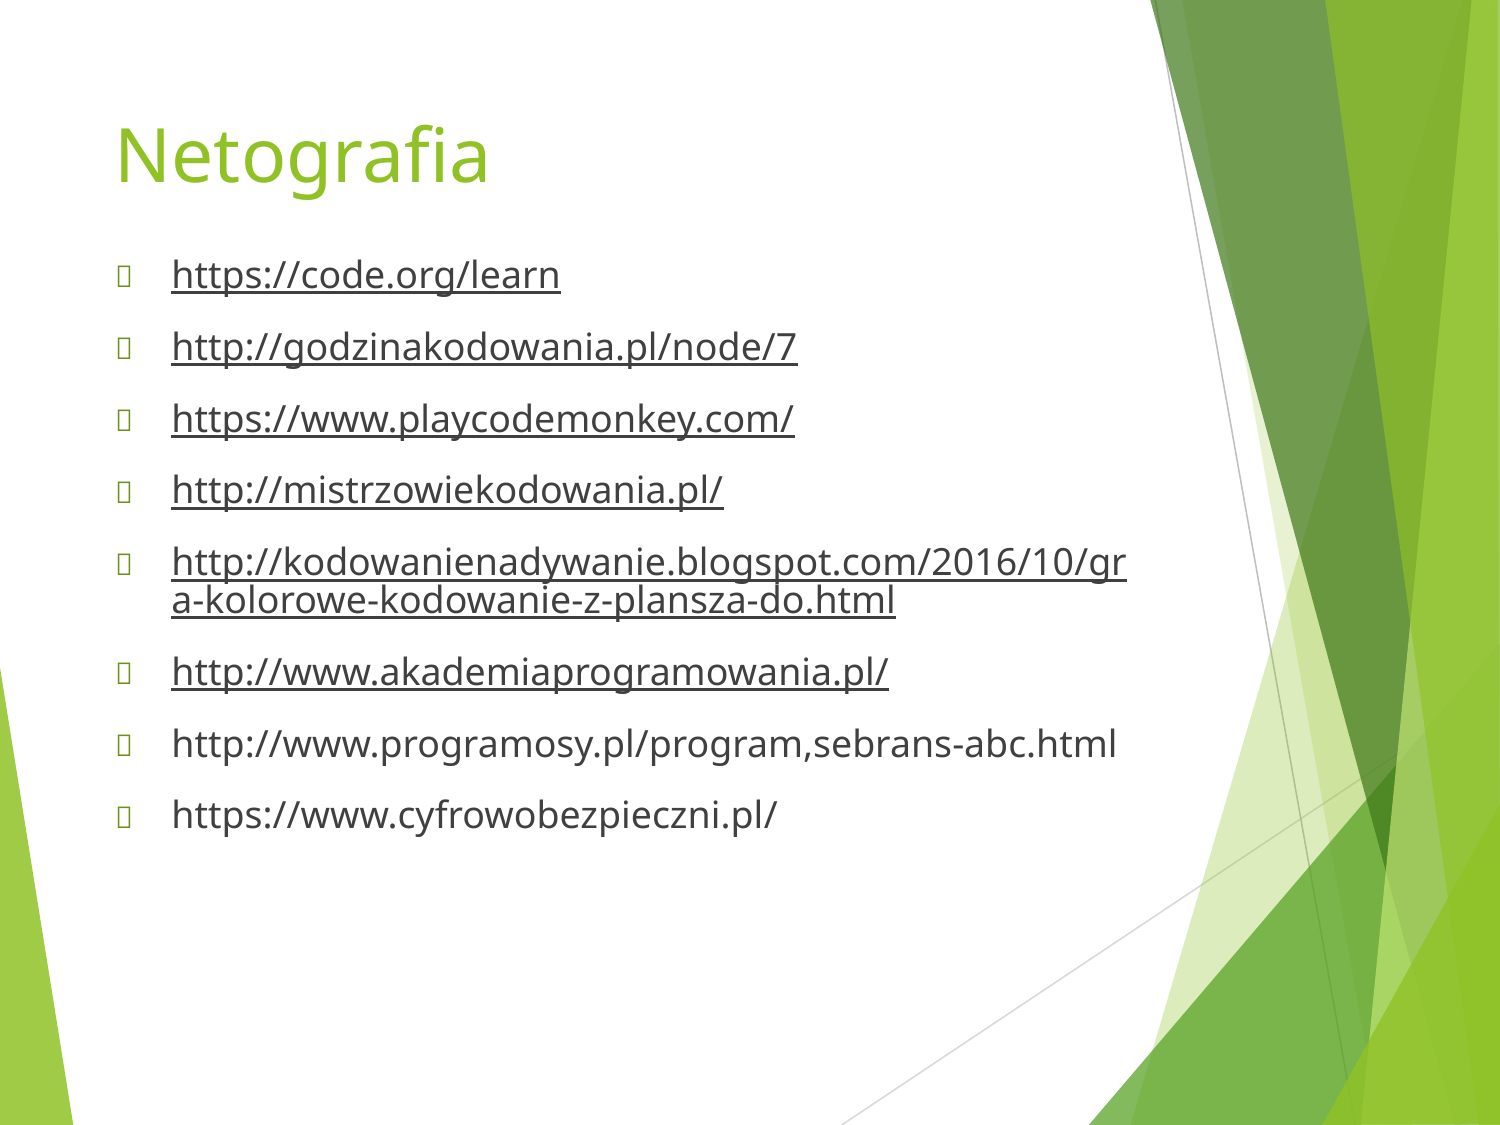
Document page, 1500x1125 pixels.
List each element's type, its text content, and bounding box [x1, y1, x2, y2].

list https://code.org/learn http://godzinakodowania.pl/node/7 https://www.playcodemonkey.com/ http://mistrzowiekodowania.pl/ http://kodowanienadywanie.blogspot.com/2016/10/gra-kolorowe-kodowanie-z-plansza-do.html http://www.akademiaprogramowania.pl/ http://www.programosy.pl/program,sebrans-abc.html https://www.cyfrowobezpieczni.pl/ [100, 243, 1142, 964]
title Netografia [99, 99, 1142, 317]
